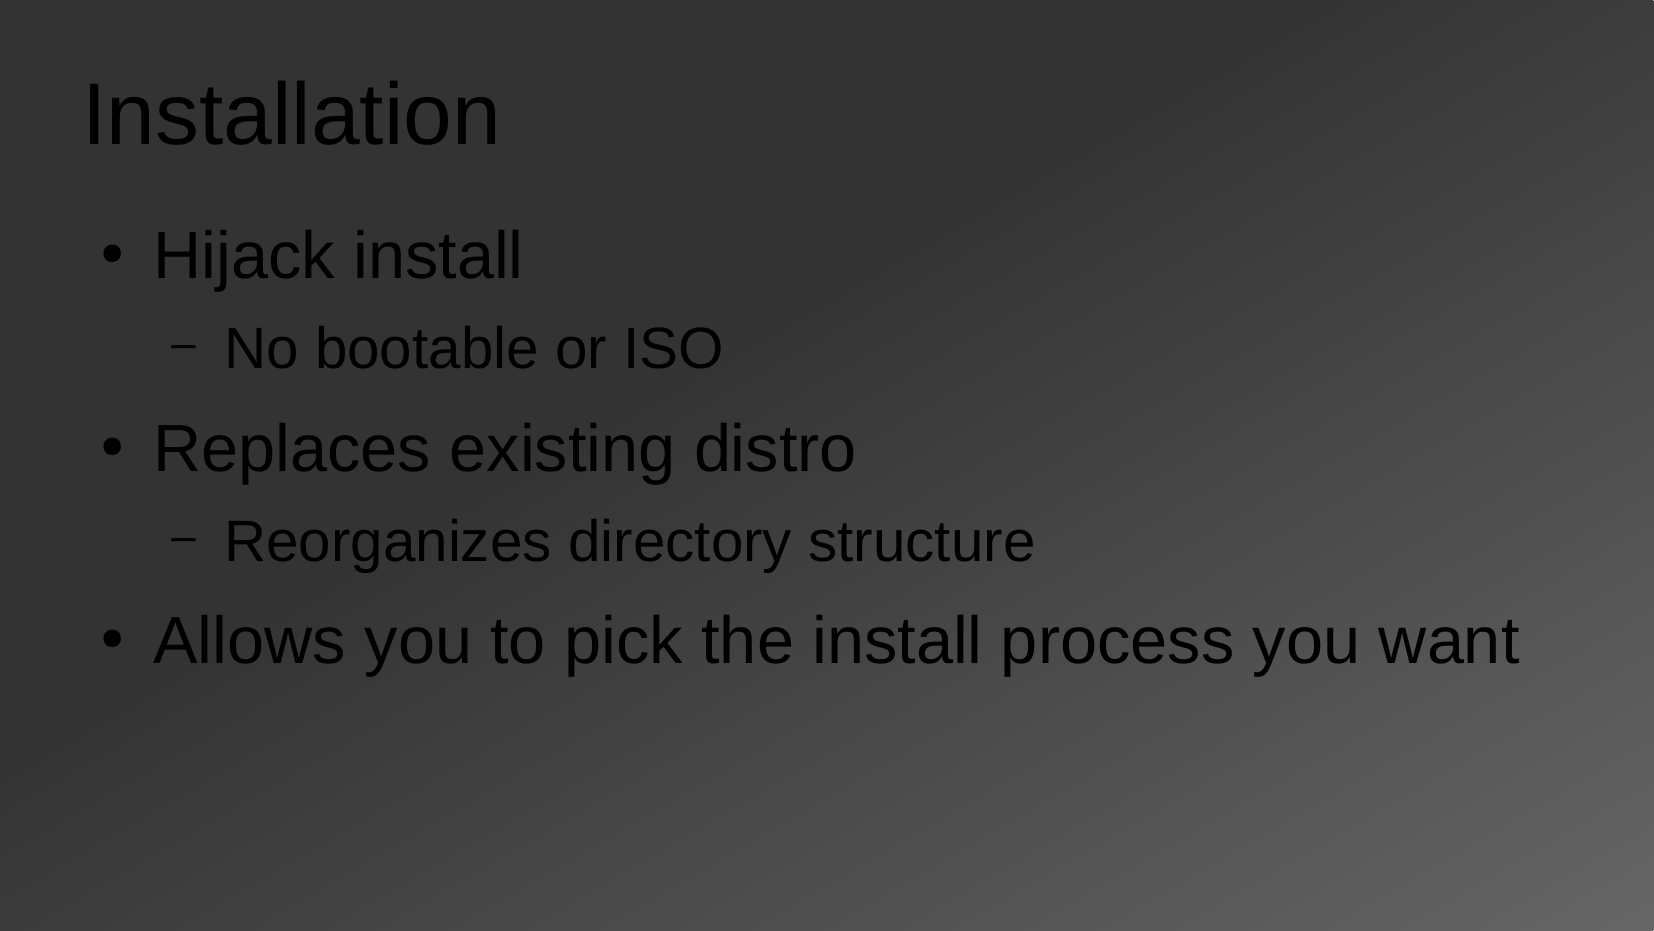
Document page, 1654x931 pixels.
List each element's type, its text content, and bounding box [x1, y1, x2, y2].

list Hijack install No bootable or ISO Replaces existing distro Reorganizes directory structure Allows you to pick the install process you want [82, 217, 1571, 758]
title Installation [82, 37, 1571, 193]
